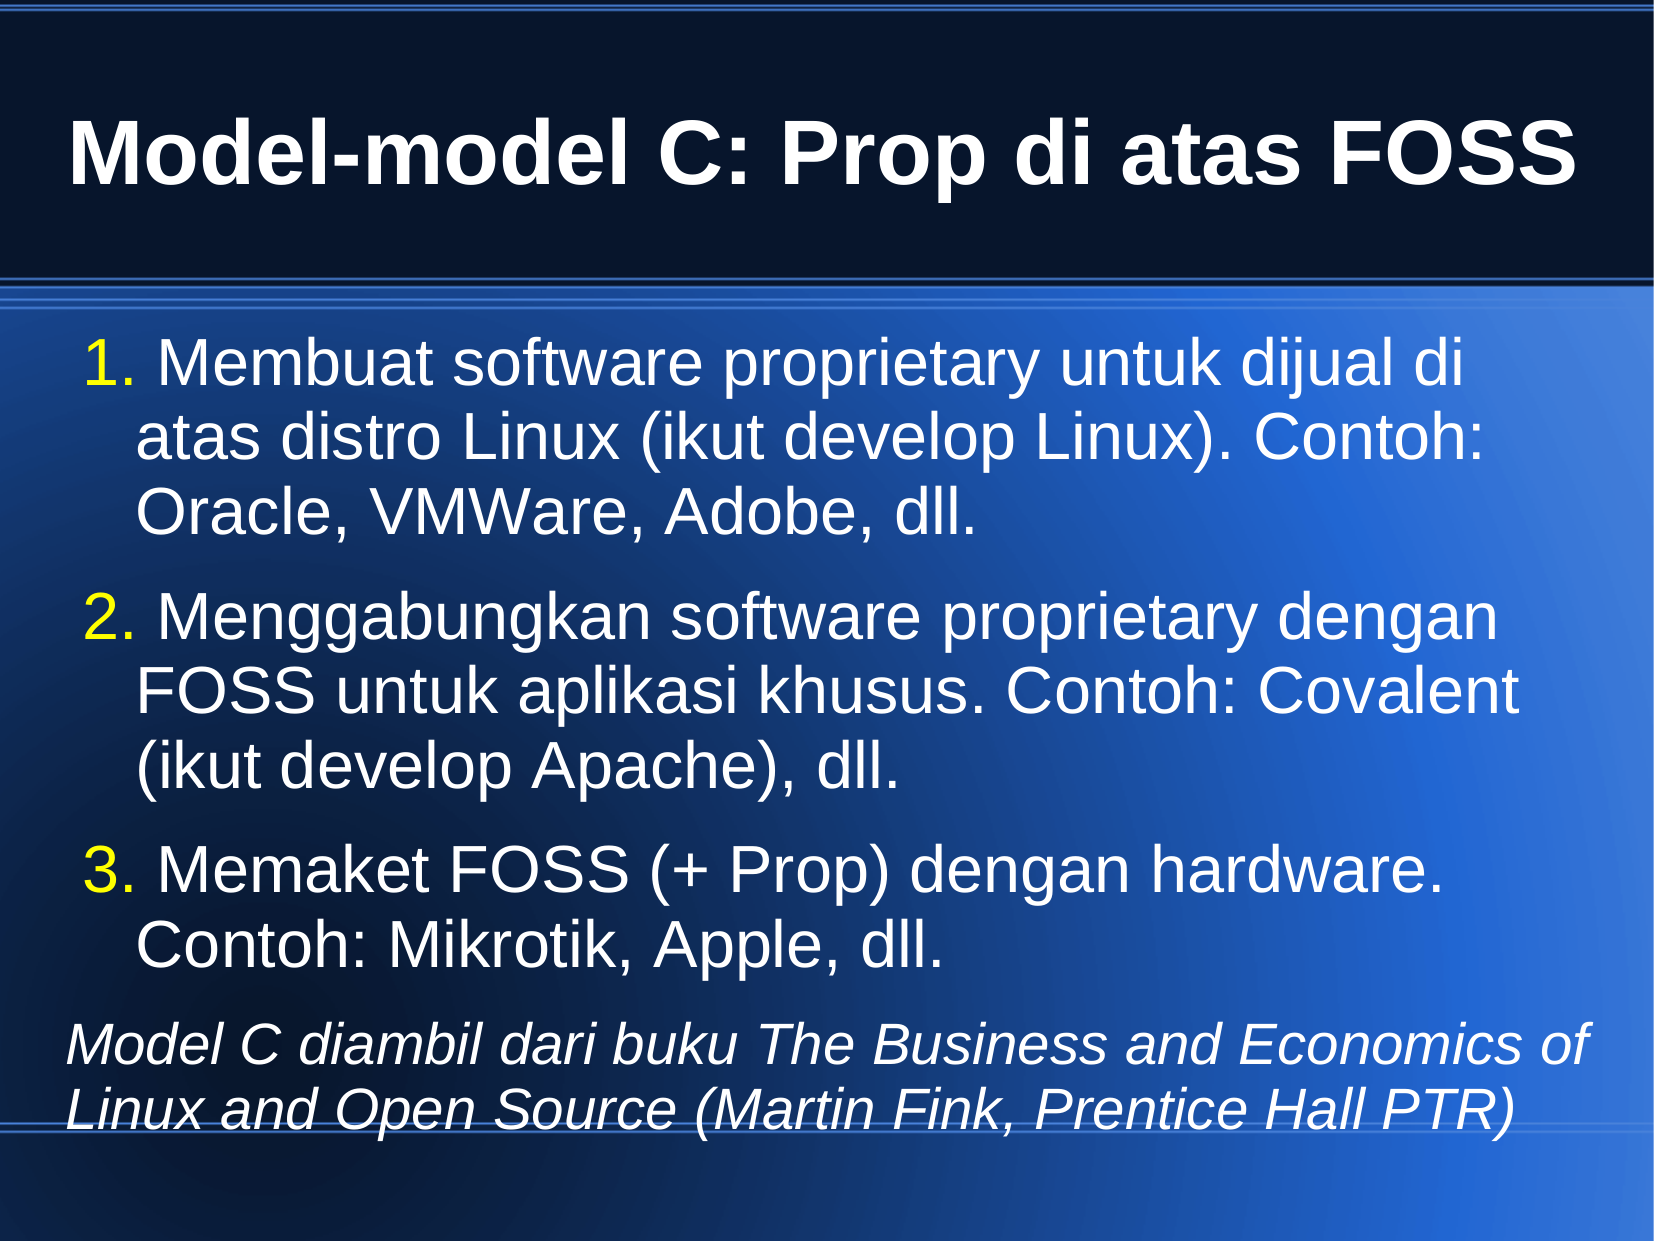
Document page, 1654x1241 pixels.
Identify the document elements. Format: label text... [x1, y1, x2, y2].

list Membuat software proprietary untuk dijual di atas distro Linux (ikut develop Linux). Contoh: Oracle, VMWare, Adobe, dll. Menggabungkan software proprietary dengan FOSS untuk aplikasi khusus. Contoh: Covalent (ikut develop Apache), dll. Memaket FOSS (+ Prop) dengan hardware. Contoh: Mikrotik, Apple, dll. Model C diambil dari buku The Business and Economics of Linux and Open Source (Martin Fink, Prentice Hall PTR) [64, 324, 1601, 1142]
picture [0, 0, 1654, 1241]
title Model-model C: Prop di atas FOSS [53, 49, 1595, 257]
